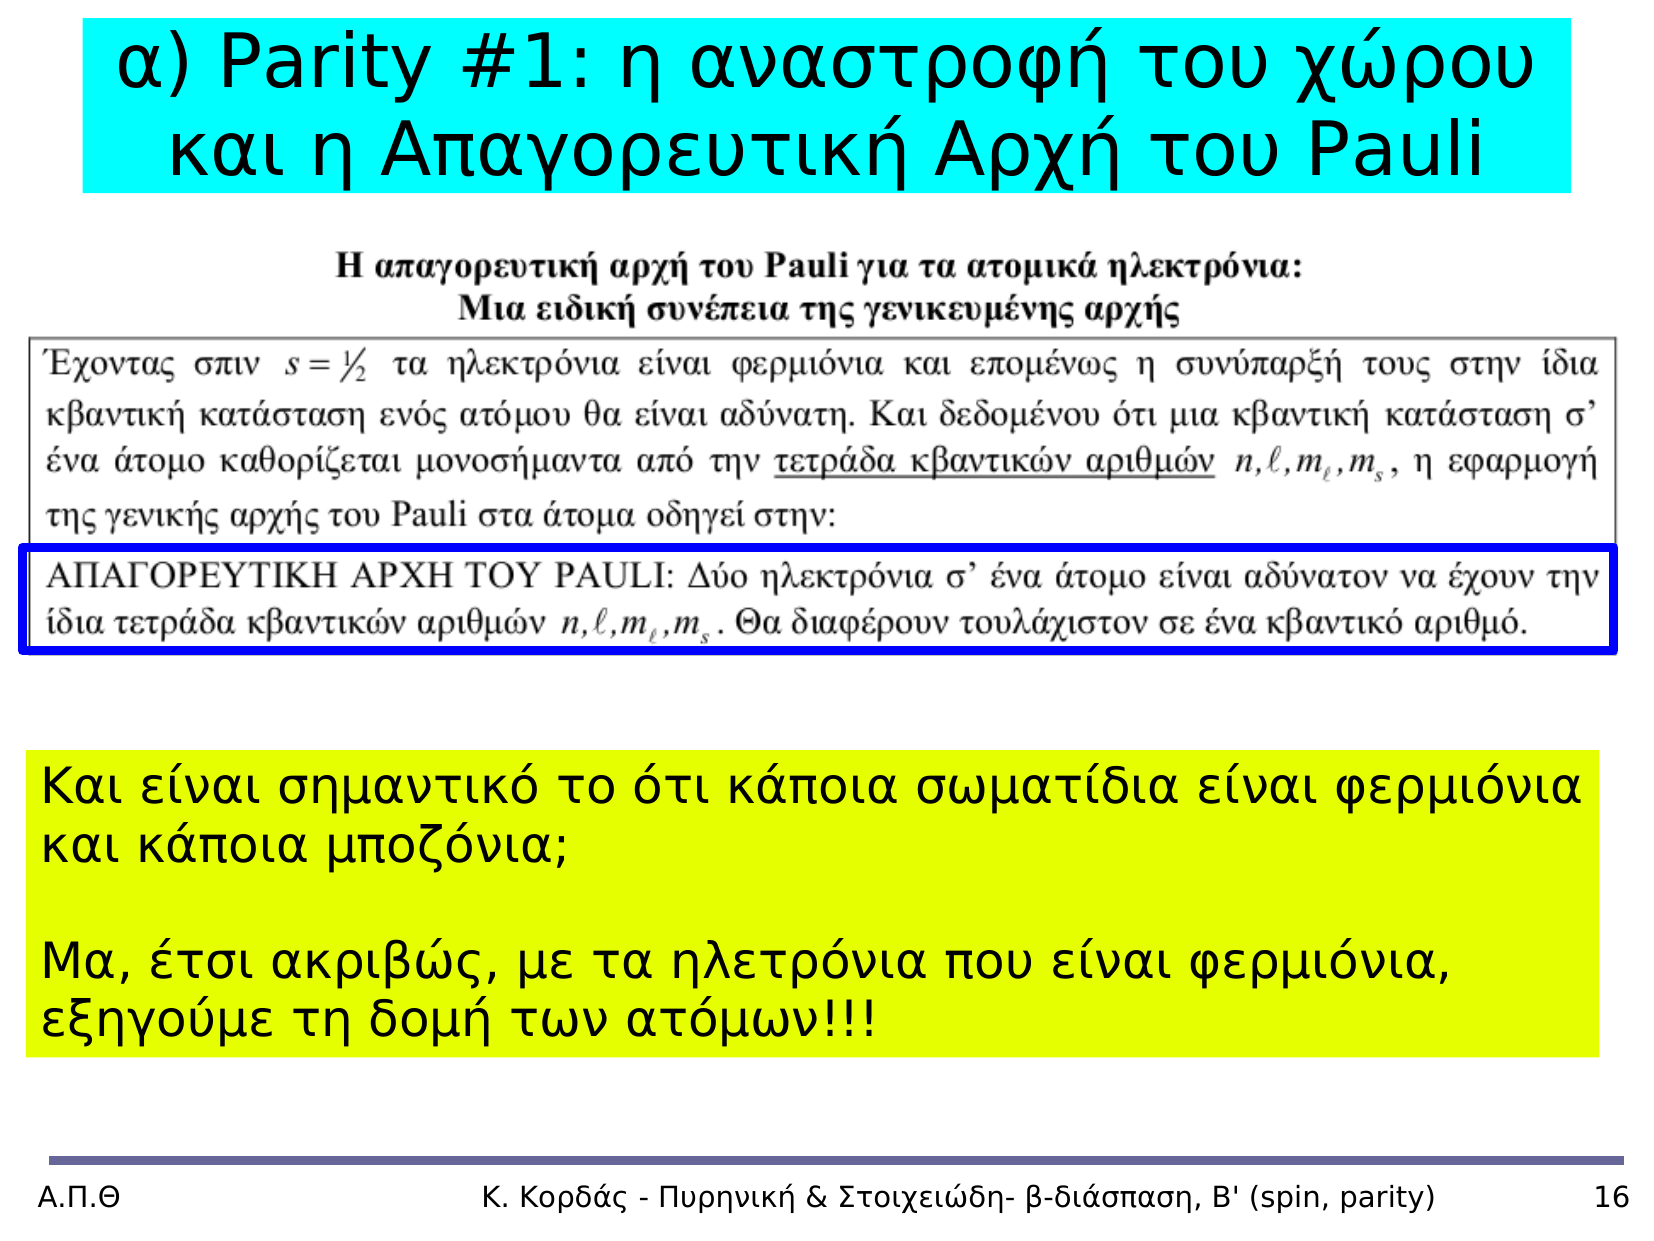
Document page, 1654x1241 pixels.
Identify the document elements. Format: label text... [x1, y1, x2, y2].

text_box Και είναι σημαντικό το ότι κάποια σωματίδια είναι φερμιόνια και κάποια μποζόνια; Μα, έτσι ακριβώς, με τα ηλετρόνια που είναι φερμιόνια, εξηγούμε τη δομή των ατόμων!!! [25, 750, 1600, 1058]
title α) Parity #1: η αναστροφή του χώρου και η Απαγορευτική Αρχή του Pauli [82, 18, 1571, 194]
picture [17, 245, 1625, 666]
